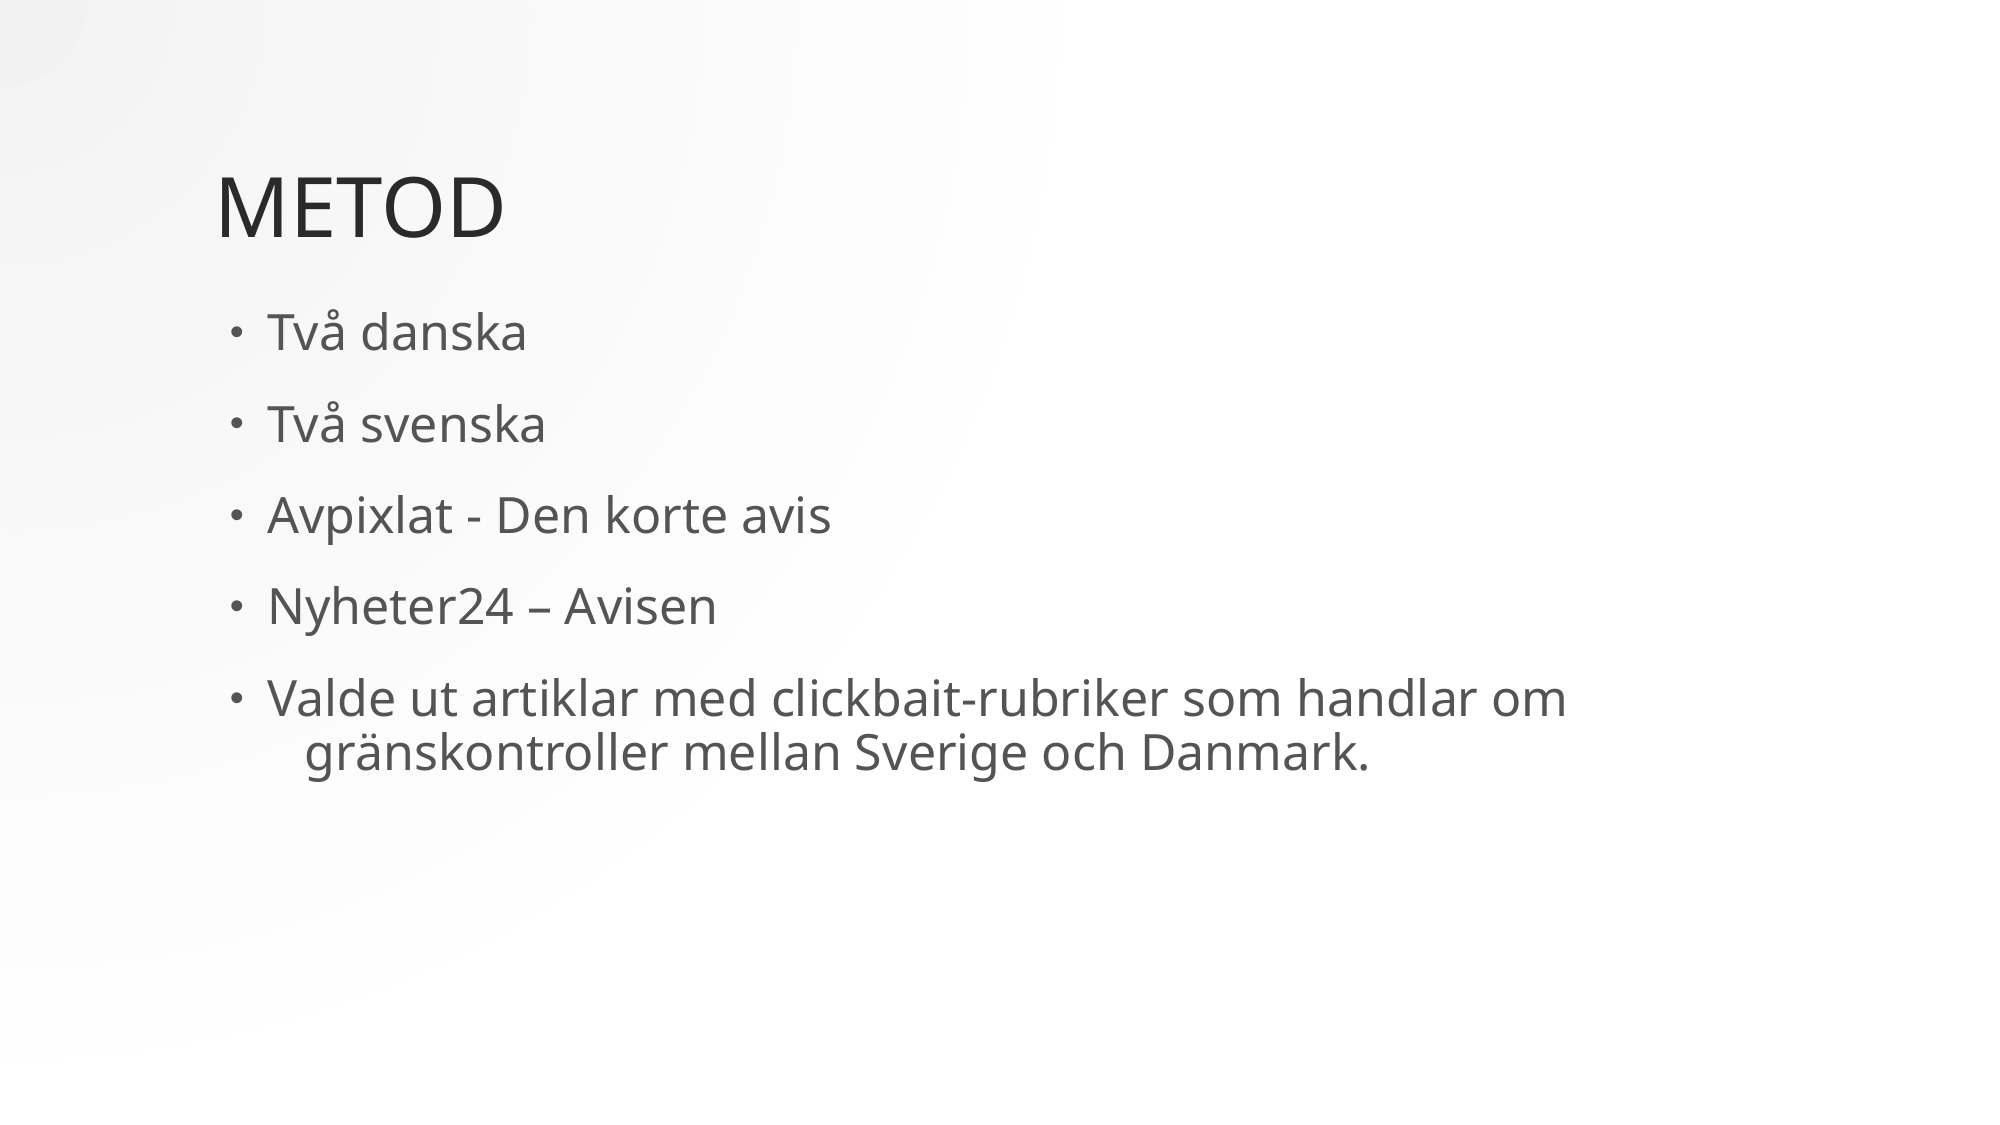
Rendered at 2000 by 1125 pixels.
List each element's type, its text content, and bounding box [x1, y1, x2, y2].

title Metod [199, 45, 1800, 263]
list Två danska Två svenska Avpixlat - Den korte avis Nyheter24 – Avisen Valde ut artiklar med clickbait-rubriker som handlar om gränskontroller mellan Sverige och Danmark. [199, 299, 1800, 1013]
